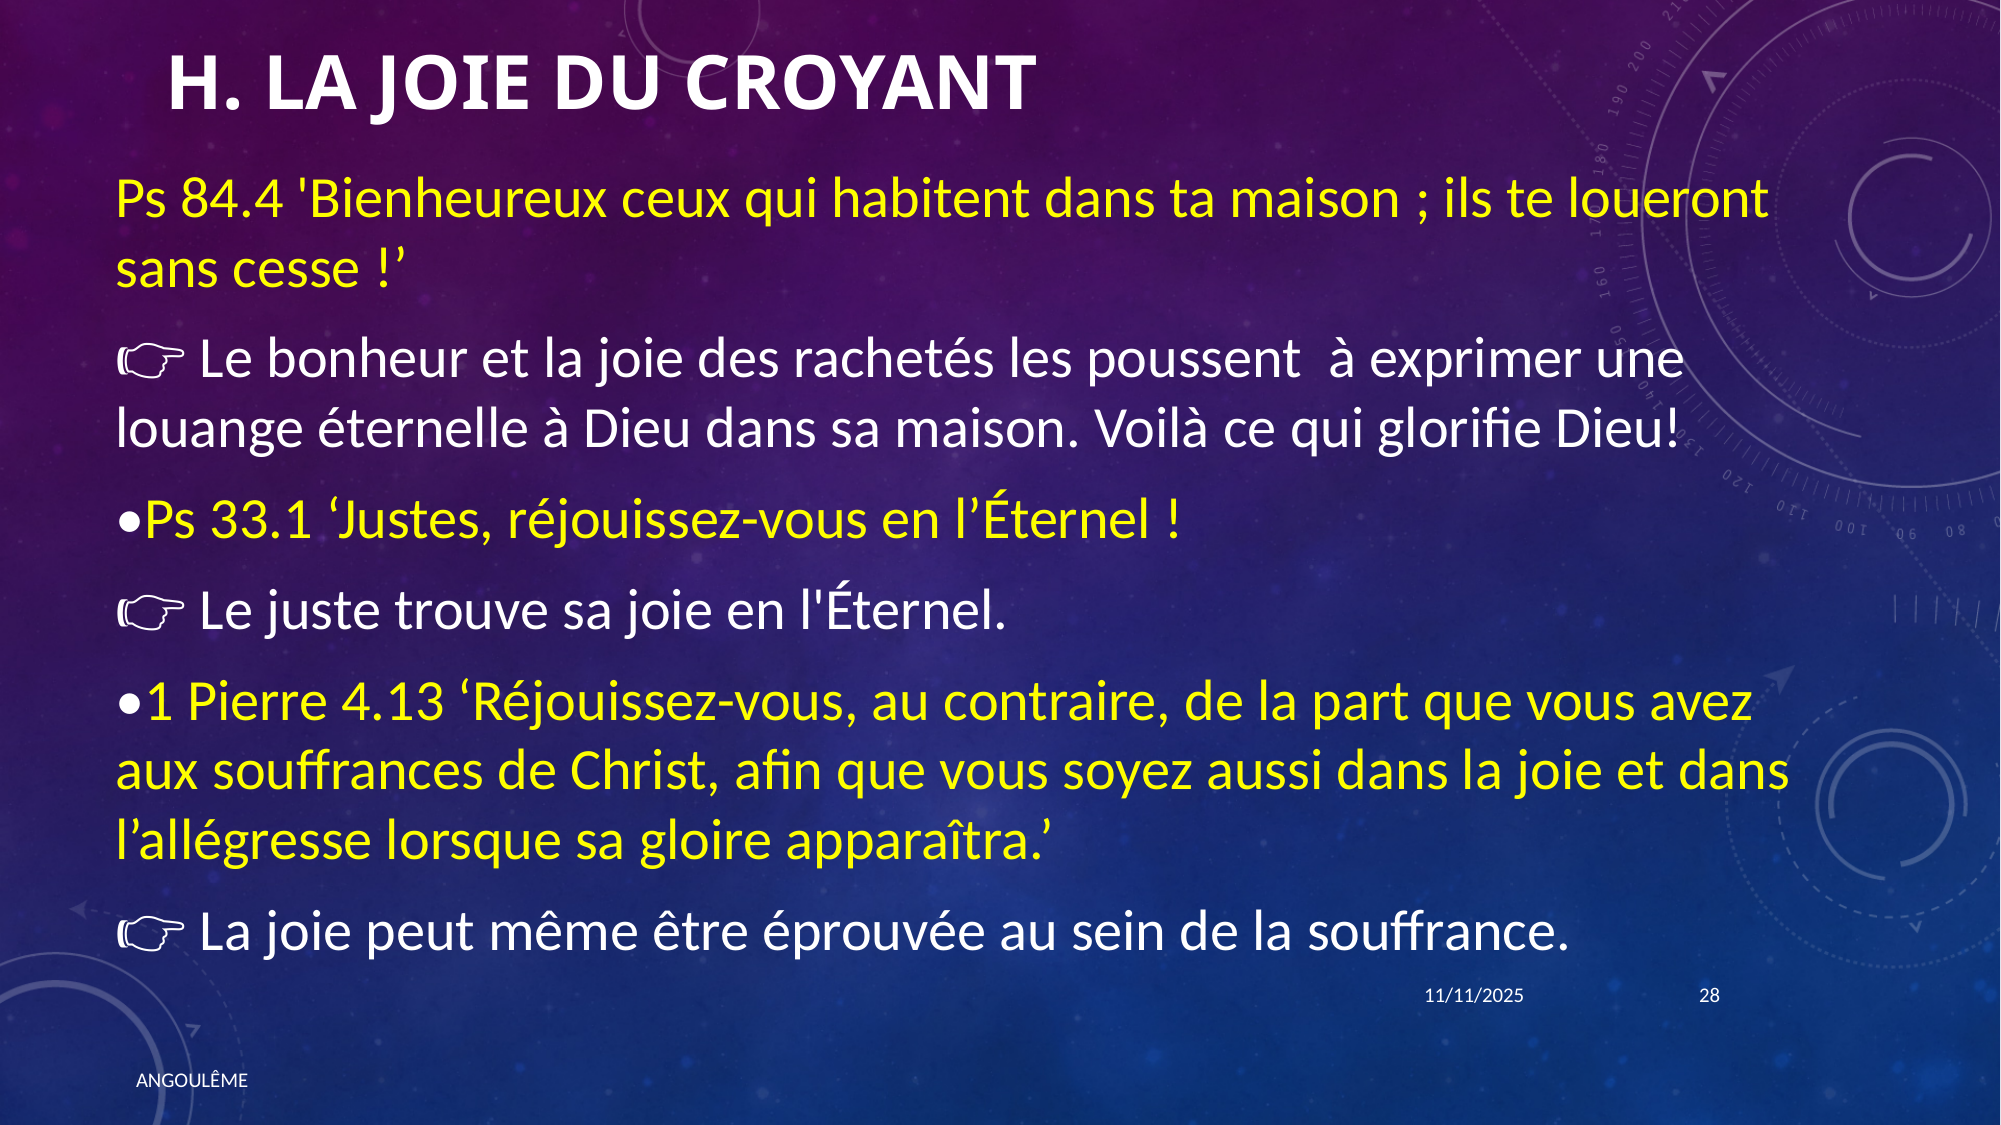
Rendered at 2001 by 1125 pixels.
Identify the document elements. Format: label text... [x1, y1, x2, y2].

title H. La joie DU CROYANT [0, 0, 1775, 159]
text_box ANGOULÊME [121, 1048, 1406, 1111]
text_box 11/11/2025 [1409, 963, 1672, 1026]
text_box [1684, 963, 1775, 1026]
list Ps 84.4 'Bienheureux ceux qui habitent dans ta maison ; ils te loueront sans cesse !’ 👉 Le bonheur et la joie des rachetés les poussent à exprimer une louange éternelle à Dieu dans sa maison. Voilà ce qui glorifie Dieu! •Ps 33.1 ‘Justes, réjouissez-vous en l’Éternel ! 👉 Le juste trouve sa joie en l'Éternel. •1 Pierre 4.13 ‘Réjouissez-vous, au contraire, de la part que vous avez aux souffrances de Christ, afin que vous soyez aussi dans la joie et dans l’allégresse lorsque sa gloire apparaîtra.’ 👉 La joie peut même être éprouvée au sein de la souffrance. [100, 127, 1859, 995]
